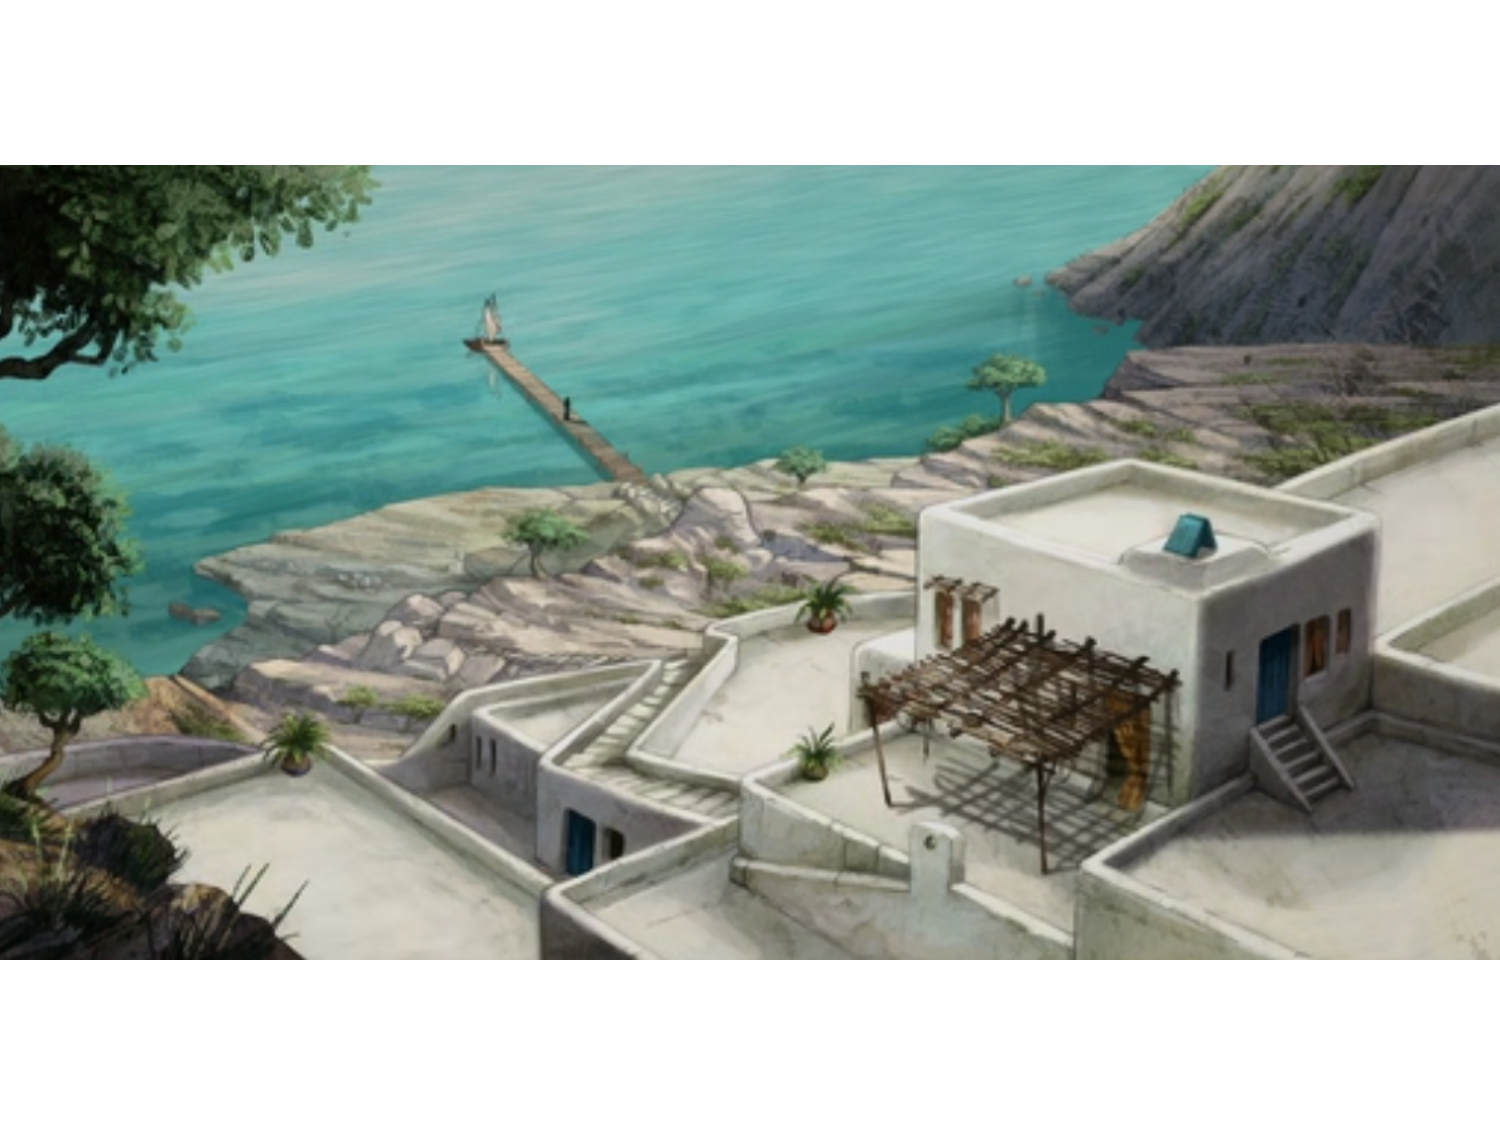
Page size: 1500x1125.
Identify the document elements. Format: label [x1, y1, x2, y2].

picture [0, 165, 1500, 960]
